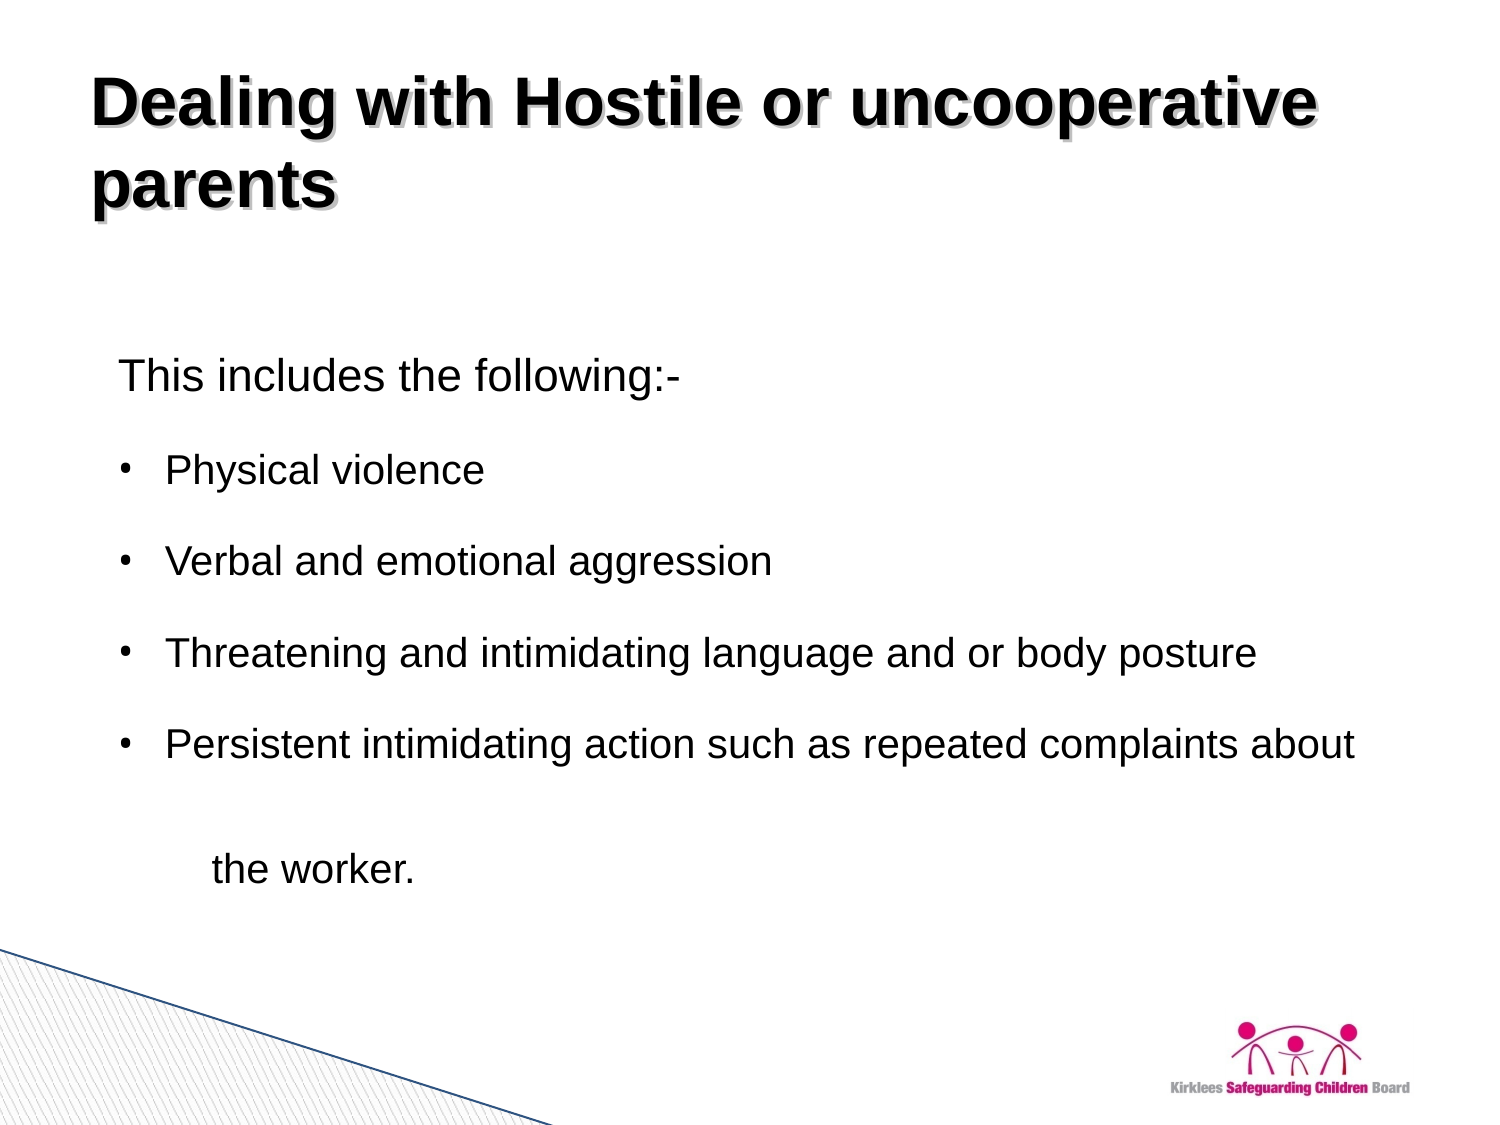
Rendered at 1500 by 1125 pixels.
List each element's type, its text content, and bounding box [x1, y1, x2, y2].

title Dealing with Hostile or uncooperative parents [75, 45, 1426, 233]
text_box This includes the following:- Physical violence Verbal and emotional aggression Threatening and intimidating language and or body posture Persistent intimidating action such as repeated complaints about the worker. [75, 308, 1426, 986]
